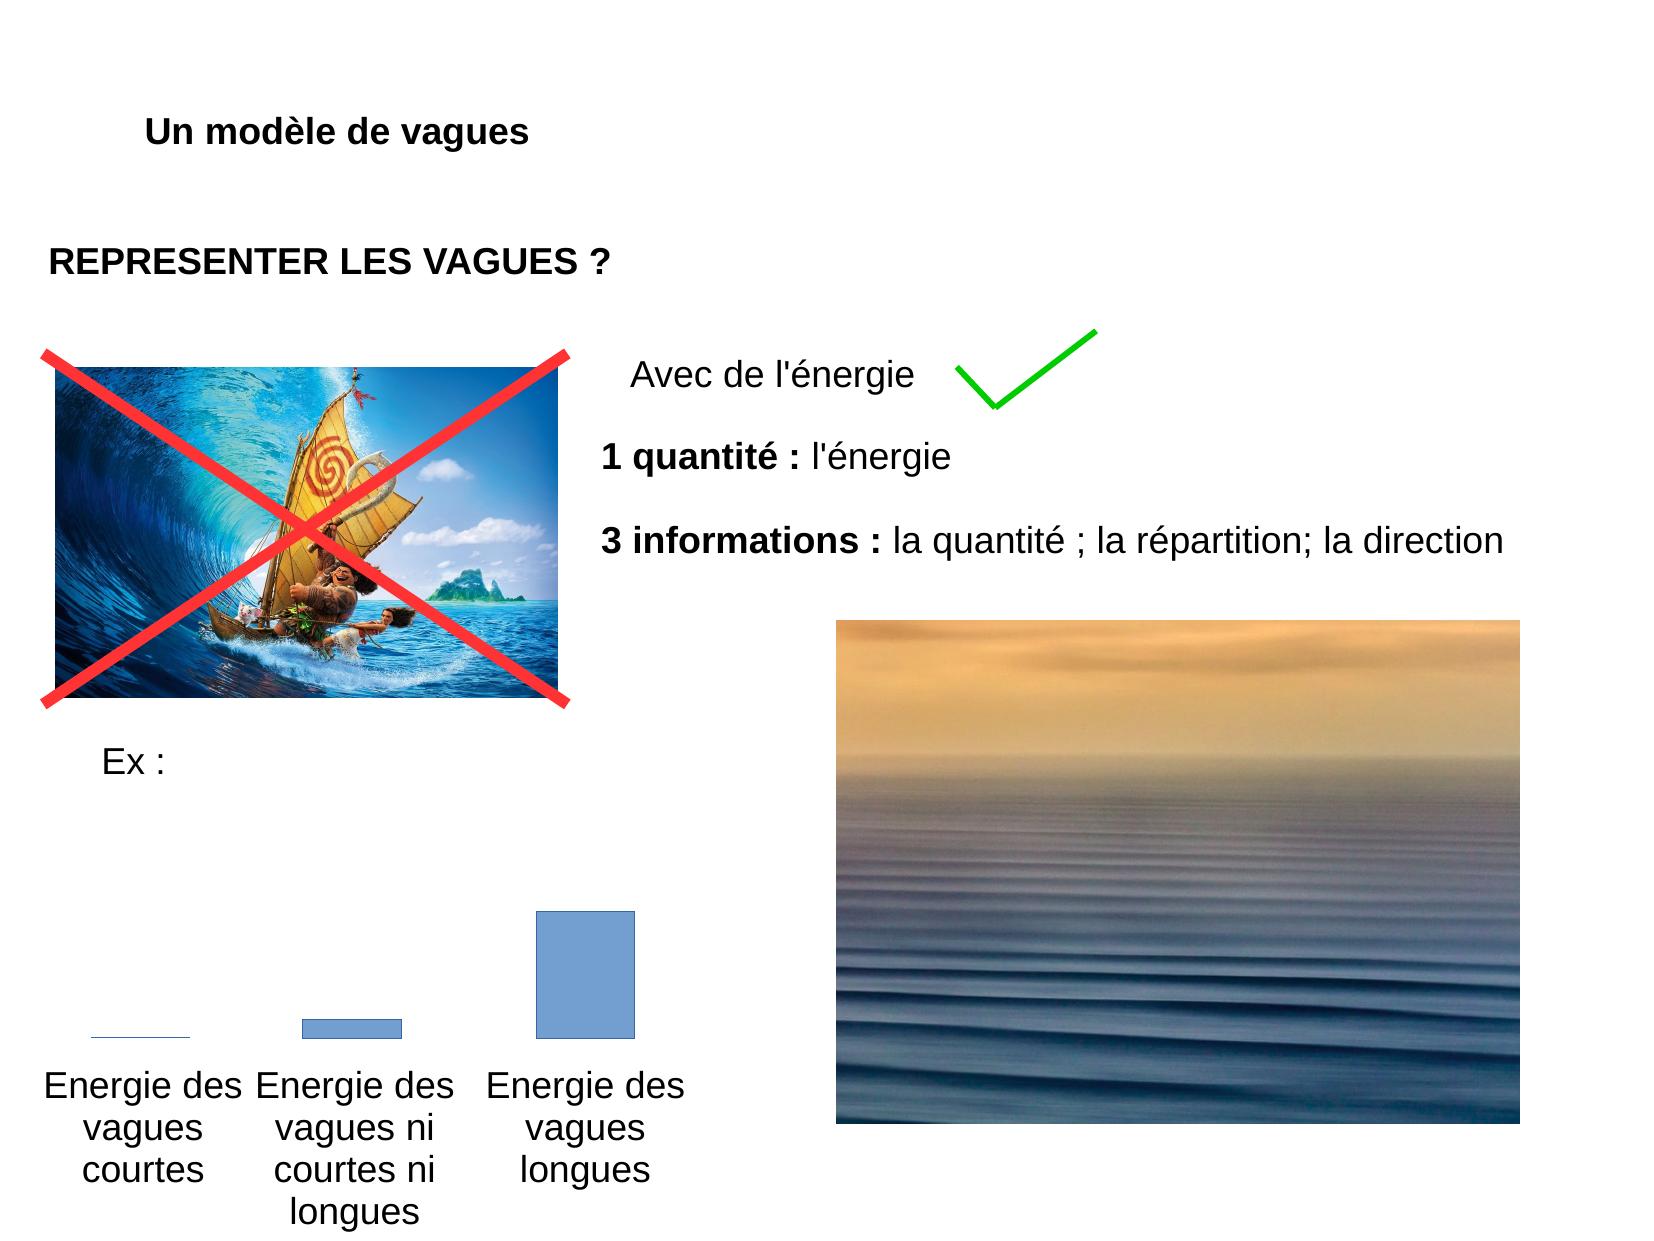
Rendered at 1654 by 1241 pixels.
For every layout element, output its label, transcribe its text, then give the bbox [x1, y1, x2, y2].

text_box Ex : [86, 733, 246, 790]
picture [55, 370, 293, 688]
text_box Energie des vagues ni courtes ni longues [228, 1057, 481, 1241]
picture [76, 367, 177, 431]
text_box 1 quantité : l'énergie 3 informations : la quantité ; la répartition; la direction [586, 427, 1529, 569]
picture [836, 620, 1520, 1124]
text_box Avec de l'énergie [615, 346, 981, 408]
text_box Un modèle de vagues [129, 103, 710, 161]
text_box REPRESENTER LES VAGUES ? [33, 233, 683, 290]
text_box [536, 911, 635, 1039]
picture [318, 368, 558, 690]
text_box Energie des vagues courtes [16, 1057, 228, 1199]
picture [292, 369, 303, 375]
text_box [302, 1019, 402, 1039]
picture [189, 367, 534, 521]
text_box Energie des vagues longues [459, 1057, 712, 1199]
picture [65, 537, 545, 698]
